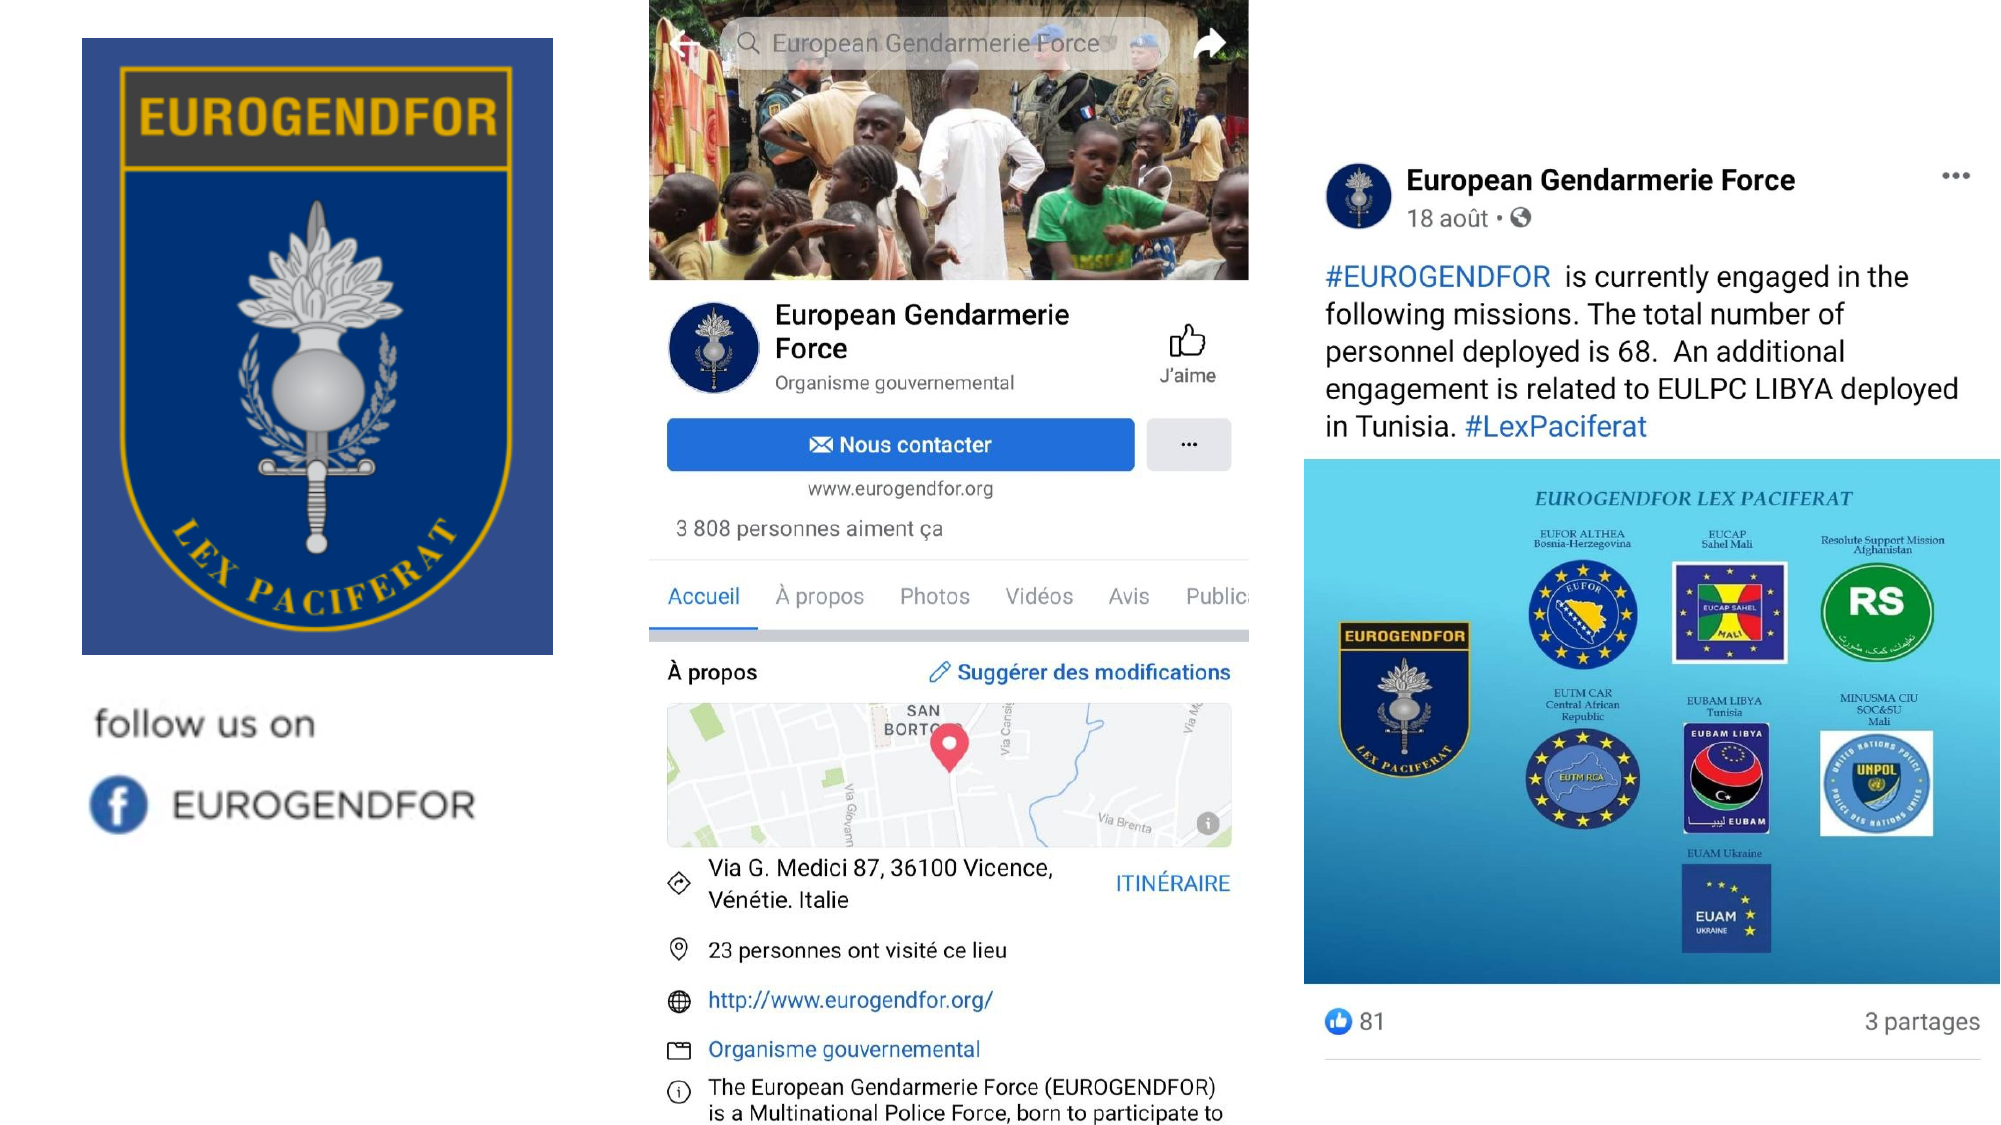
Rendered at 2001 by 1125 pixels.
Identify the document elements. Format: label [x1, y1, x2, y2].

picture [75, 698, 490, 875]
picture [82, 38, 553, 655]
picture [649, 0, 1249, 1125]
picture [1304, 149, 2000, 1071]
